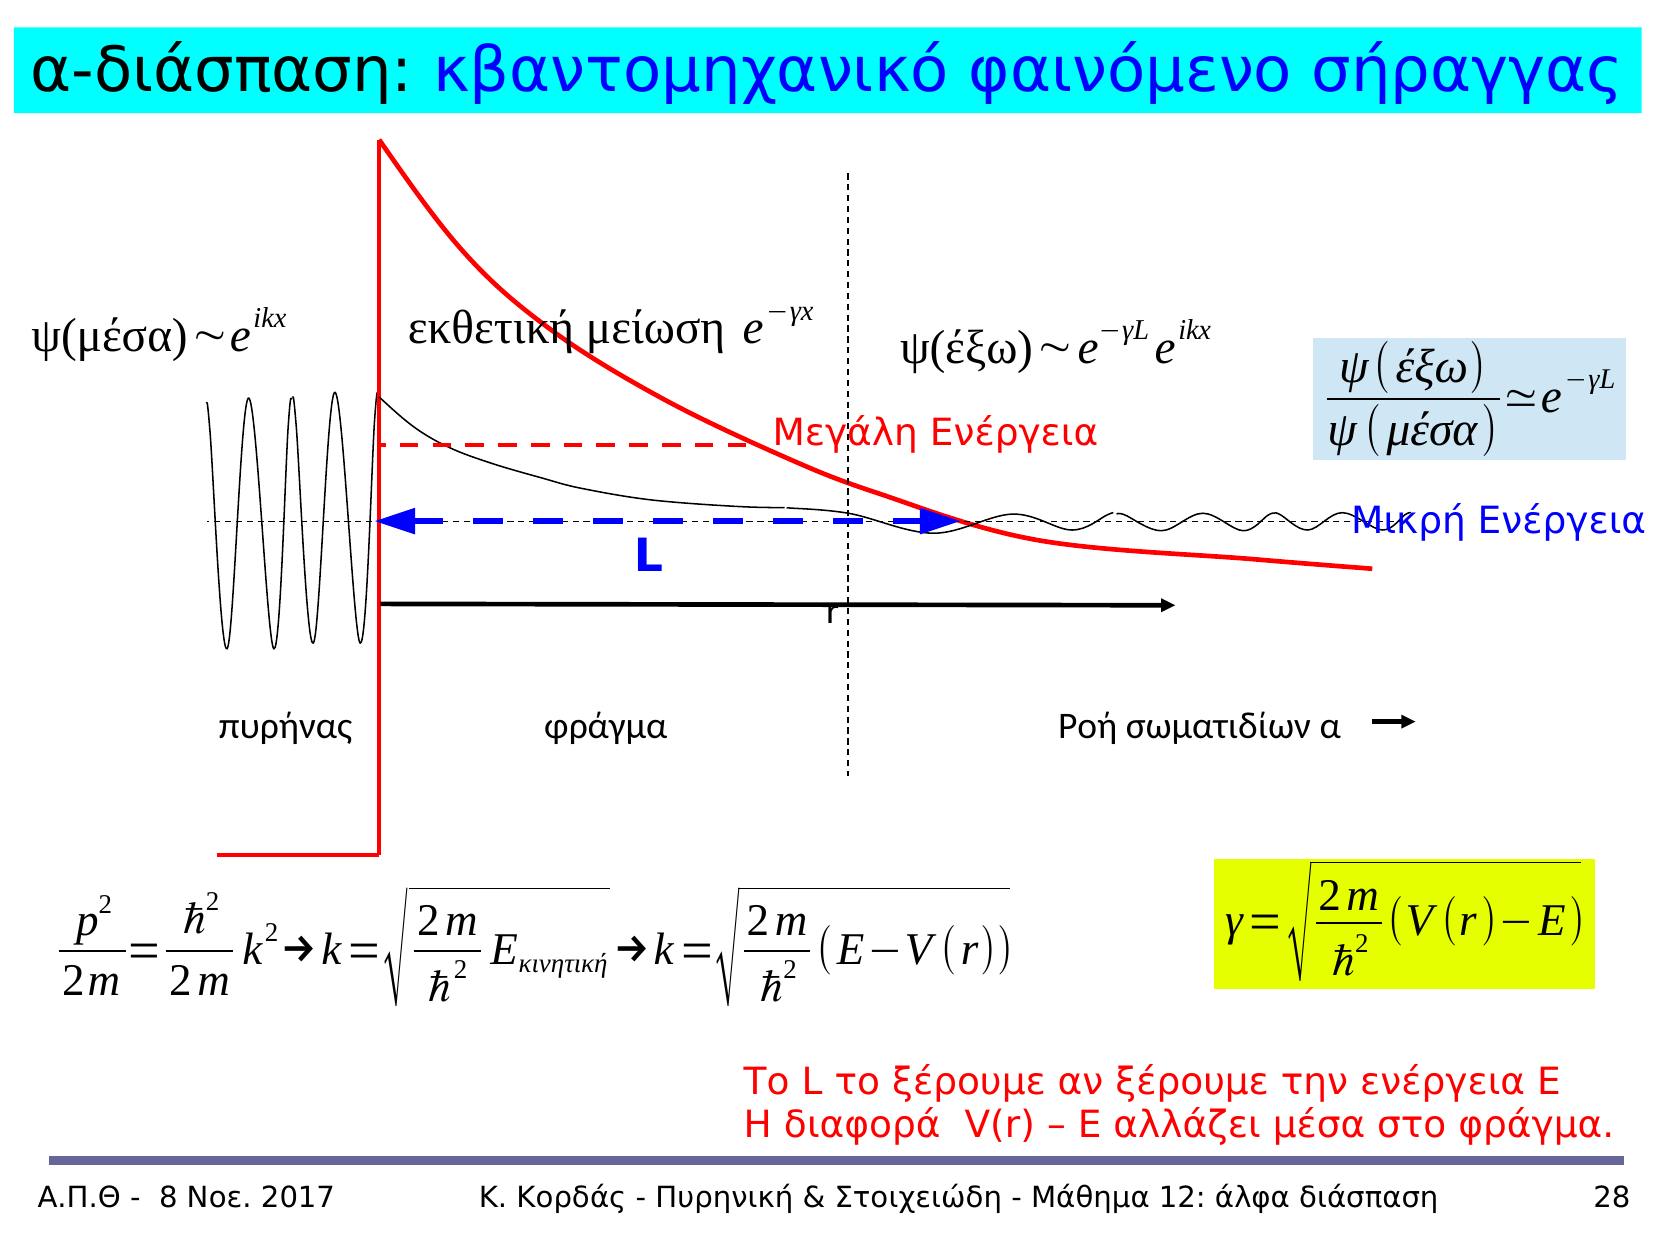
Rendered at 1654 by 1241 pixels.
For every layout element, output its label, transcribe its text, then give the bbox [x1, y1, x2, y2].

chart [396, 292, 826, 354]
chart [19, 300, 301, 361]
chart [1312, 337, 1626, 461]
chart [1213, 859, 1596, 989]
text_box Το L το ξέρουμε αν ξέρουμε την ενέργεια Ε Η διαφορά V(r) – Ε αλλάζει μέσα στο φράγμα. [729, 1052, 1631, 1155]
text_box πυρήνας [179, 693, 379, 754]
text_box Μεγάλη Ενέργεια [757, 403, 1114, 462]
text_box Ροή σωματιδίων α [962, 693, 1437, 754]
text_box φράγμα [379, 693, 833, 754]
text_box L [619, 522, 679, 591]
title α-διάσπαση: κβαντομηχανικό φαινόμενο σήραγγας [13, 27, 1642, 114]
text_box Μικρή Ενέργεια [1336, 491, 1654, 551]
chart [45, 884, 1024, 1016]
text_box r [783, 578, 882, 639]
chart [888, 312, 1224, 374]
